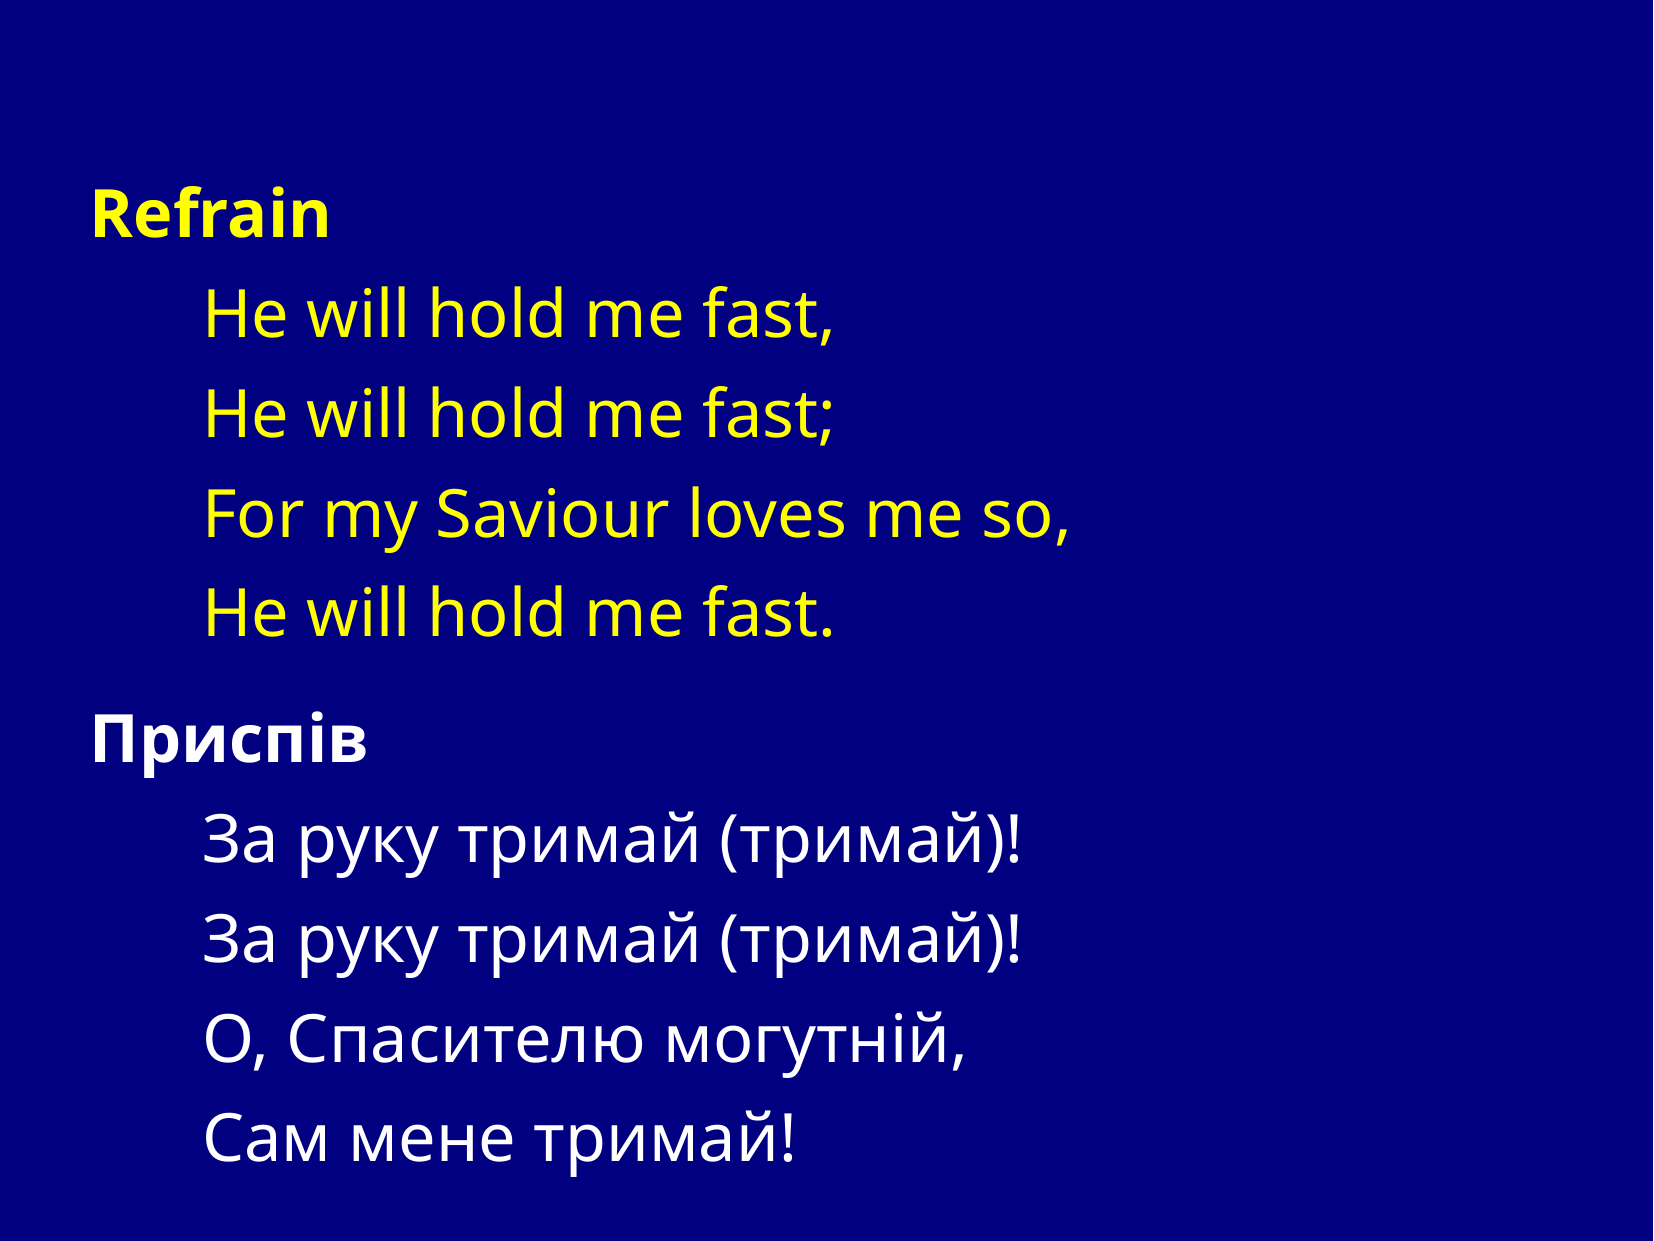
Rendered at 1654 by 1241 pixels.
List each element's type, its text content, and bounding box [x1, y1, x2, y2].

text_box Приспів За руку тримай (тримай)! За руку тримай (тримай)! О, Спасителю могутній, Сам мене тримай! [75, 675, 1576, 1163]
text_box Refrain He will hold me fast, He will hold me fast; For my Saviour loves me so, He will hold me fast. [75, 150, 1576, 638]
